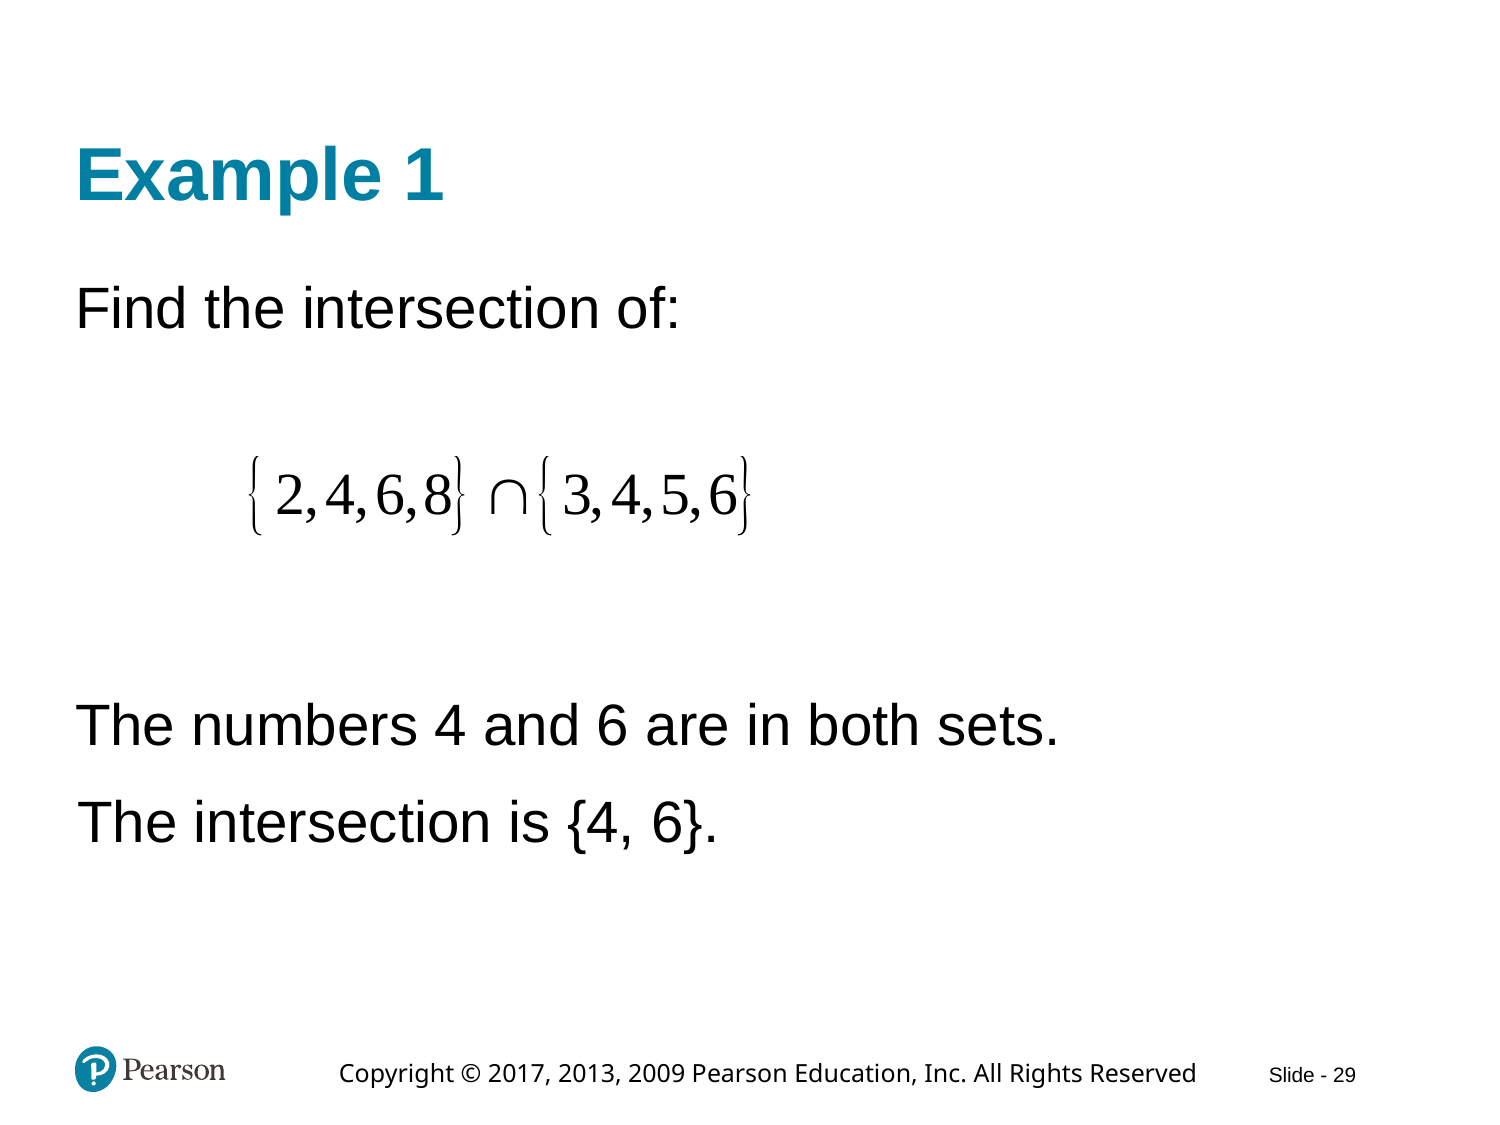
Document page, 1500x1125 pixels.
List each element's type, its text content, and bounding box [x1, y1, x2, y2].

list The intersection is {4, 6}. [77, 783, 793, 851]
chart [247, 456, 766, 542]
list Find the intersection of: [75, 269, 750, 330]
title Example 1 [75, 35, 1425, 216]
list The numbers 4 and 6 are in both sets. [75, 687, 1138, 759]
